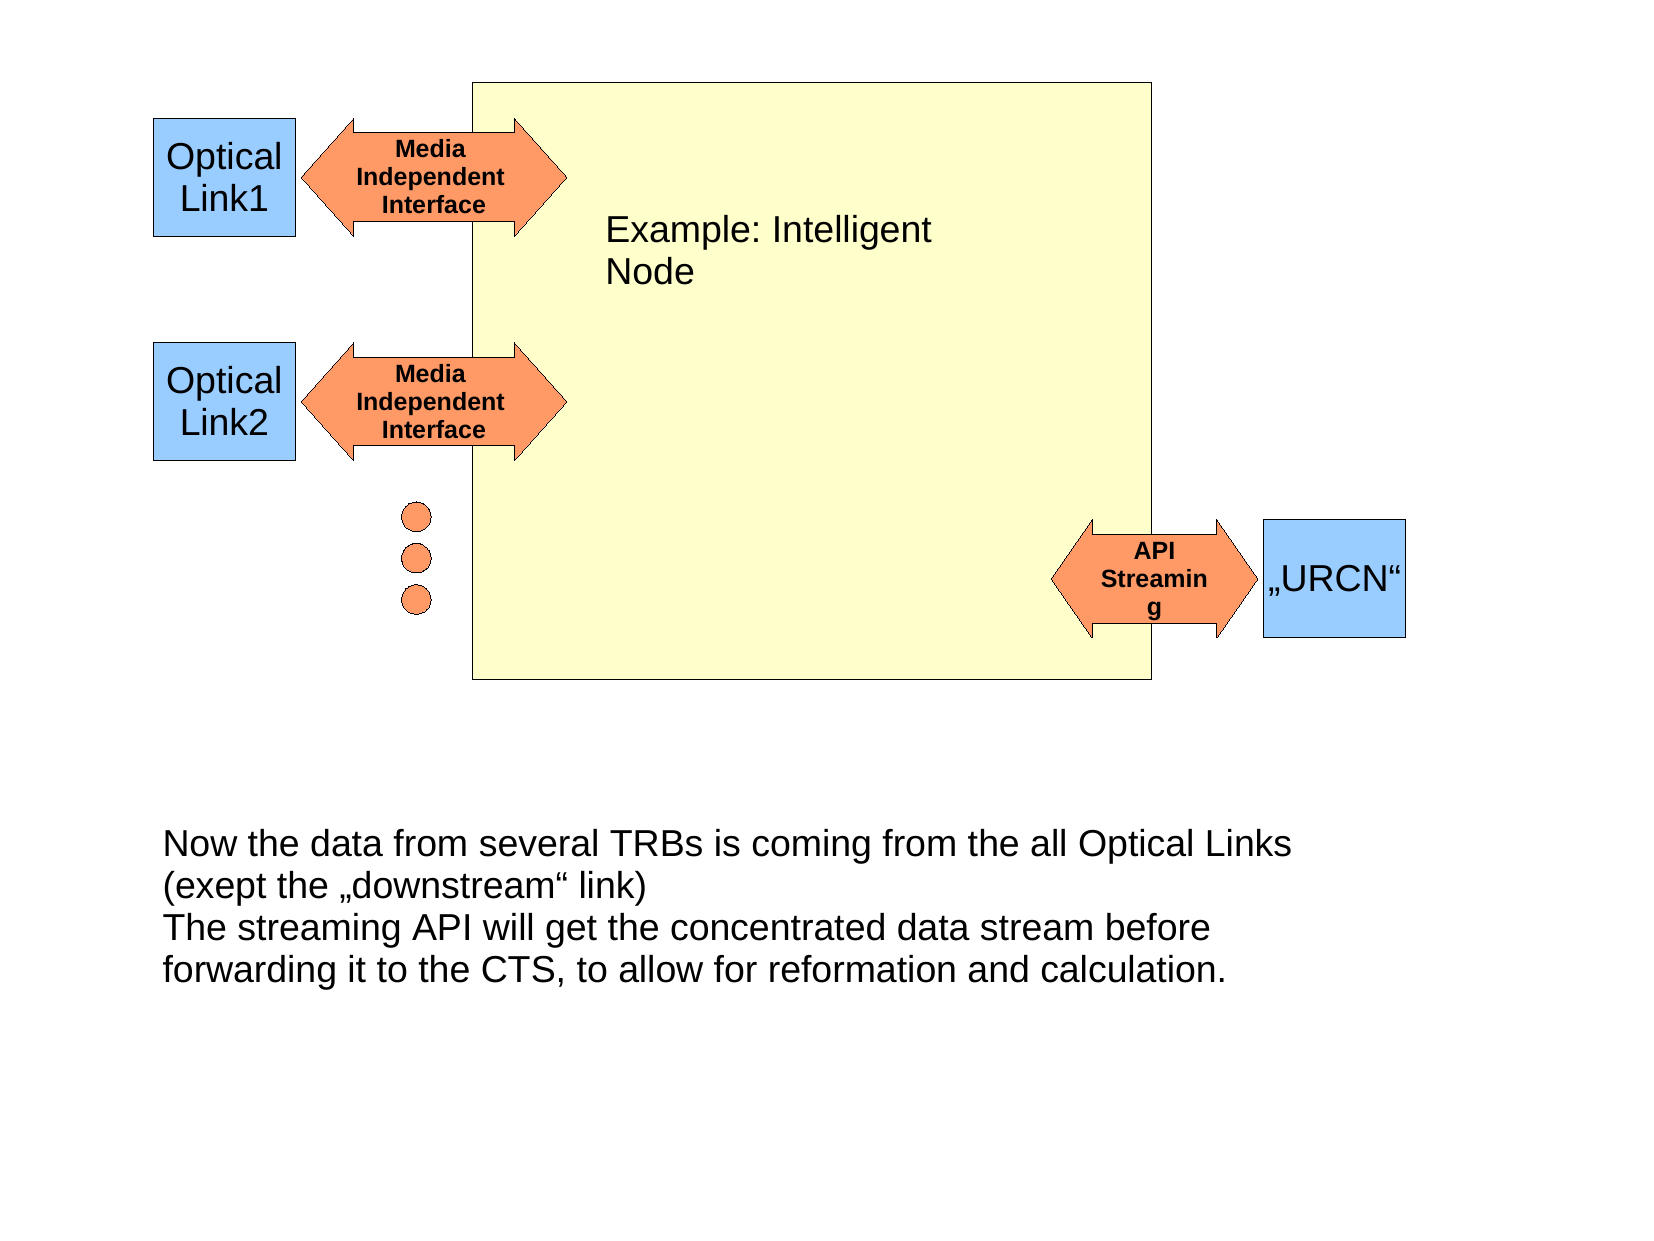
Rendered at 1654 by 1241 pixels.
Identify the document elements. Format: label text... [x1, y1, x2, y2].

text_box [401, 584, 432, 615]
text_box Optical Link2 [153, 342, 296, 461]
text_box [401, 501, 432, 532]
text_box [401, 543, 432, 573]
text_box Example: Intelligent Node [590, 200, 1023, 408]
text_box Media Independent Interface [301, 118, 567, 237]
text_box Media Independent Interface [301, 342, 567, 461]
text_box [472, 82, 1152, 680]
text_box API Streaming [1051, 519, 1258, 638]
text_box „URCN“ [1263, 519, 1406, 638]
text_box Now the data from several TRBs is coming from the all Optical Links (exept the „downstream“ link) The streaming API will get the concentrated data stream before forwarding it to the CTS, to allow for reformation and calculation. [147, 814, 1359, 998]
text_box Optical Link1 [153, 118, 296, 237]
